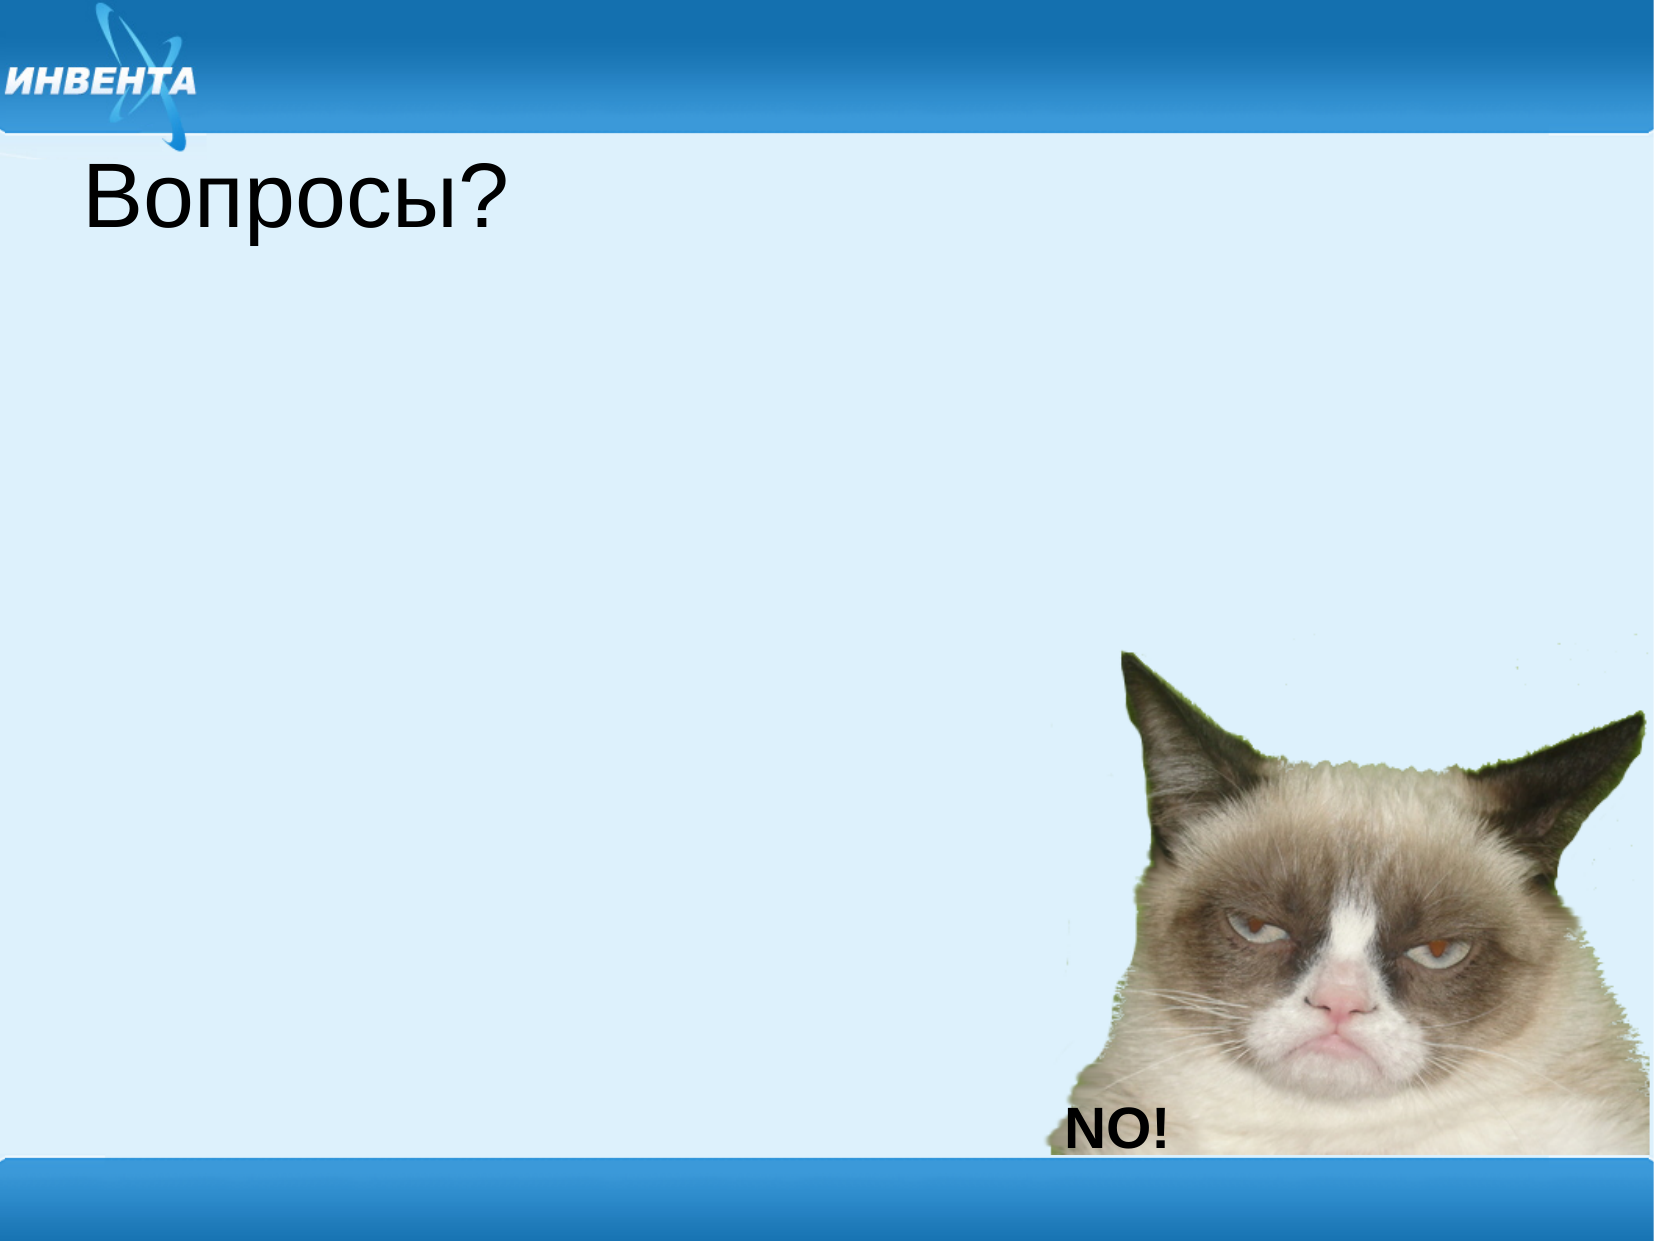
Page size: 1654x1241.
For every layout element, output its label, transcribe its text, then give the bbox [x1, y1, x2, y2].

title Вопросы? [82, 135, 1571, 257]
picture [0, 0, 1654, 1241]
text_box NO! [1050, 1088, 1187, 1171]
